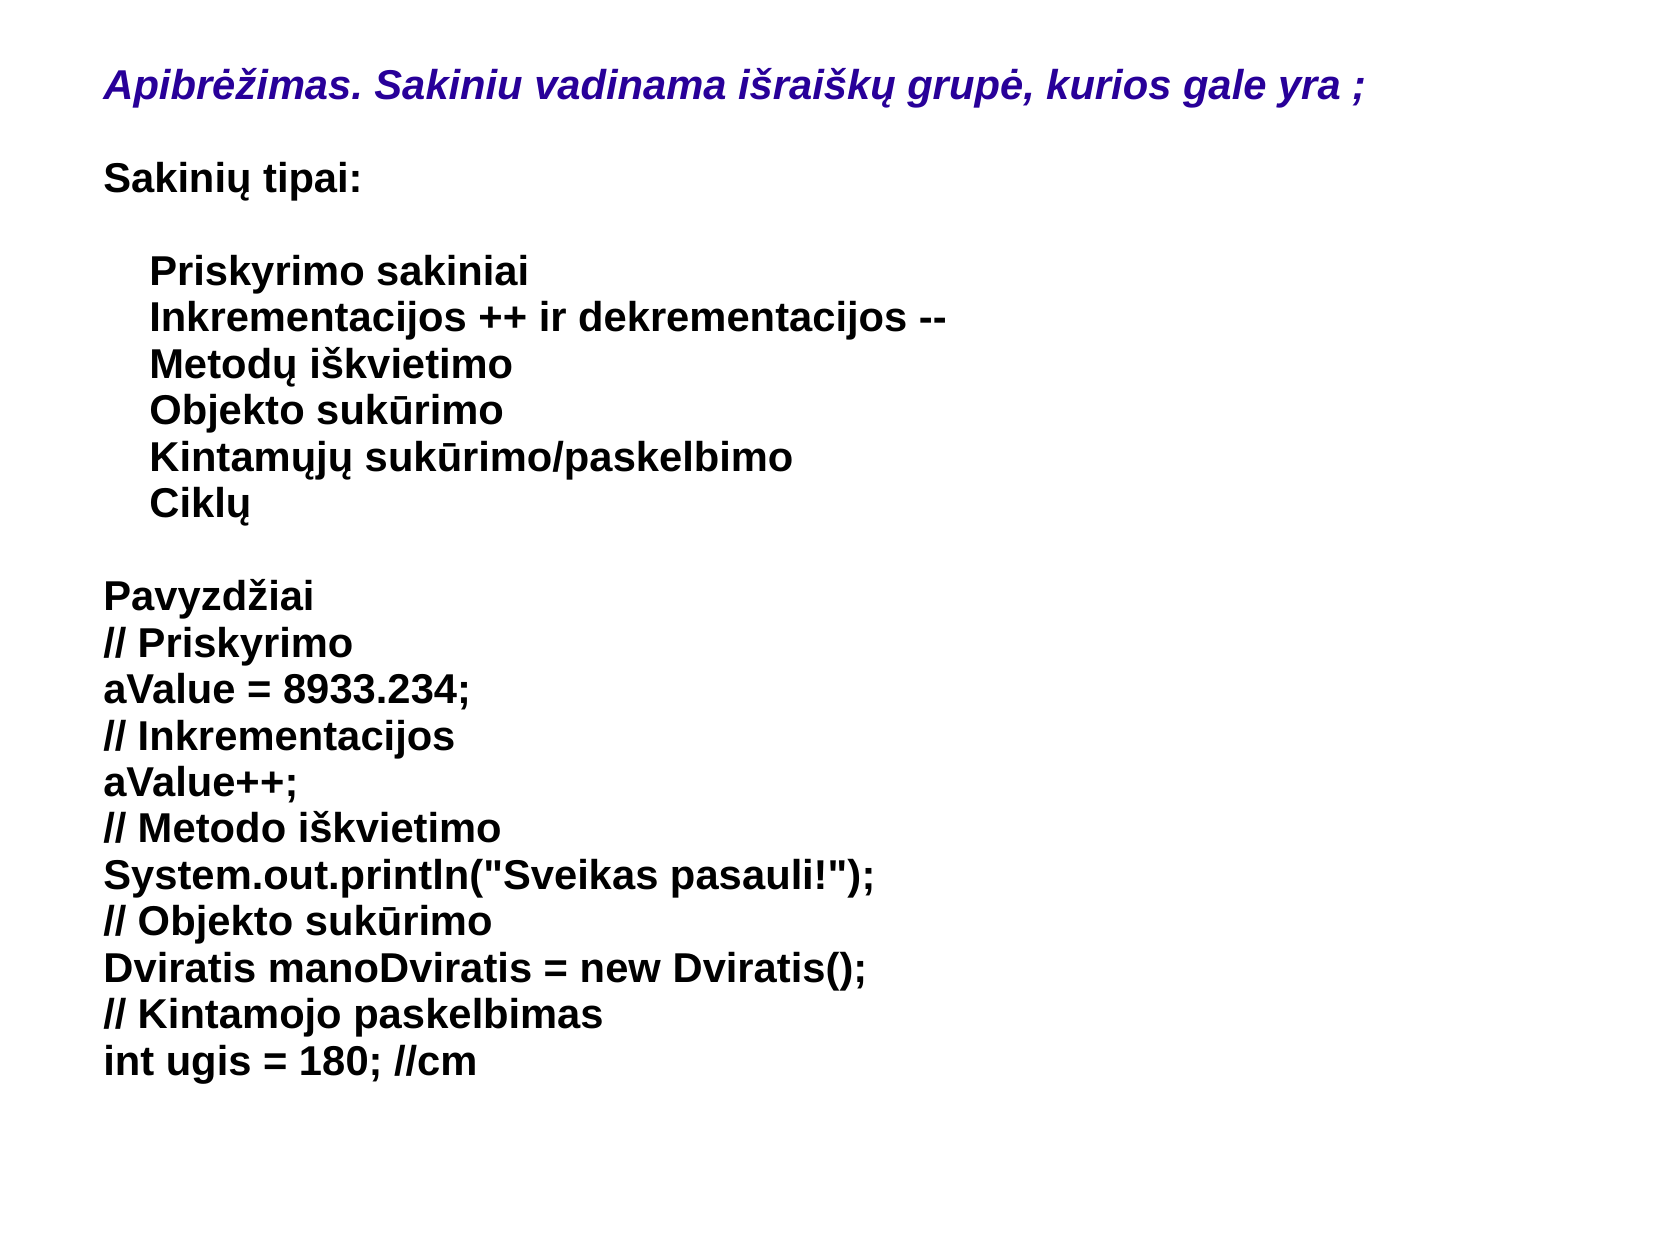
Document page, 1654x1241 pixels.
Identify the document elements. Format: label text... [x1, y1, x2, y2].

text_box Apibrėžimas. Sakiniu vadinama išraiškų grupė, kurios gale yra ; Sakinių tipai: Priskyrimo sakiniai Inkrementacijos ++ ir dekrementacijos -- Metodų iškvietimo Objekto sukūrimo Kintamųjų sukūrimo/paskelbimo Ciklų Pavyzdžiai // Priskyrimo aValue = 8933.234; // Inkrementacijos aValue++; // Metodo iškvietimo System.out.println("Sveikas pasauli!"); // Objekto sukūrimo Dviratis manoDviratis = new Dviratis(); // Kintamojo paskelbimas int ugis = 180; //cm [88, 54, 1382, 1161]
